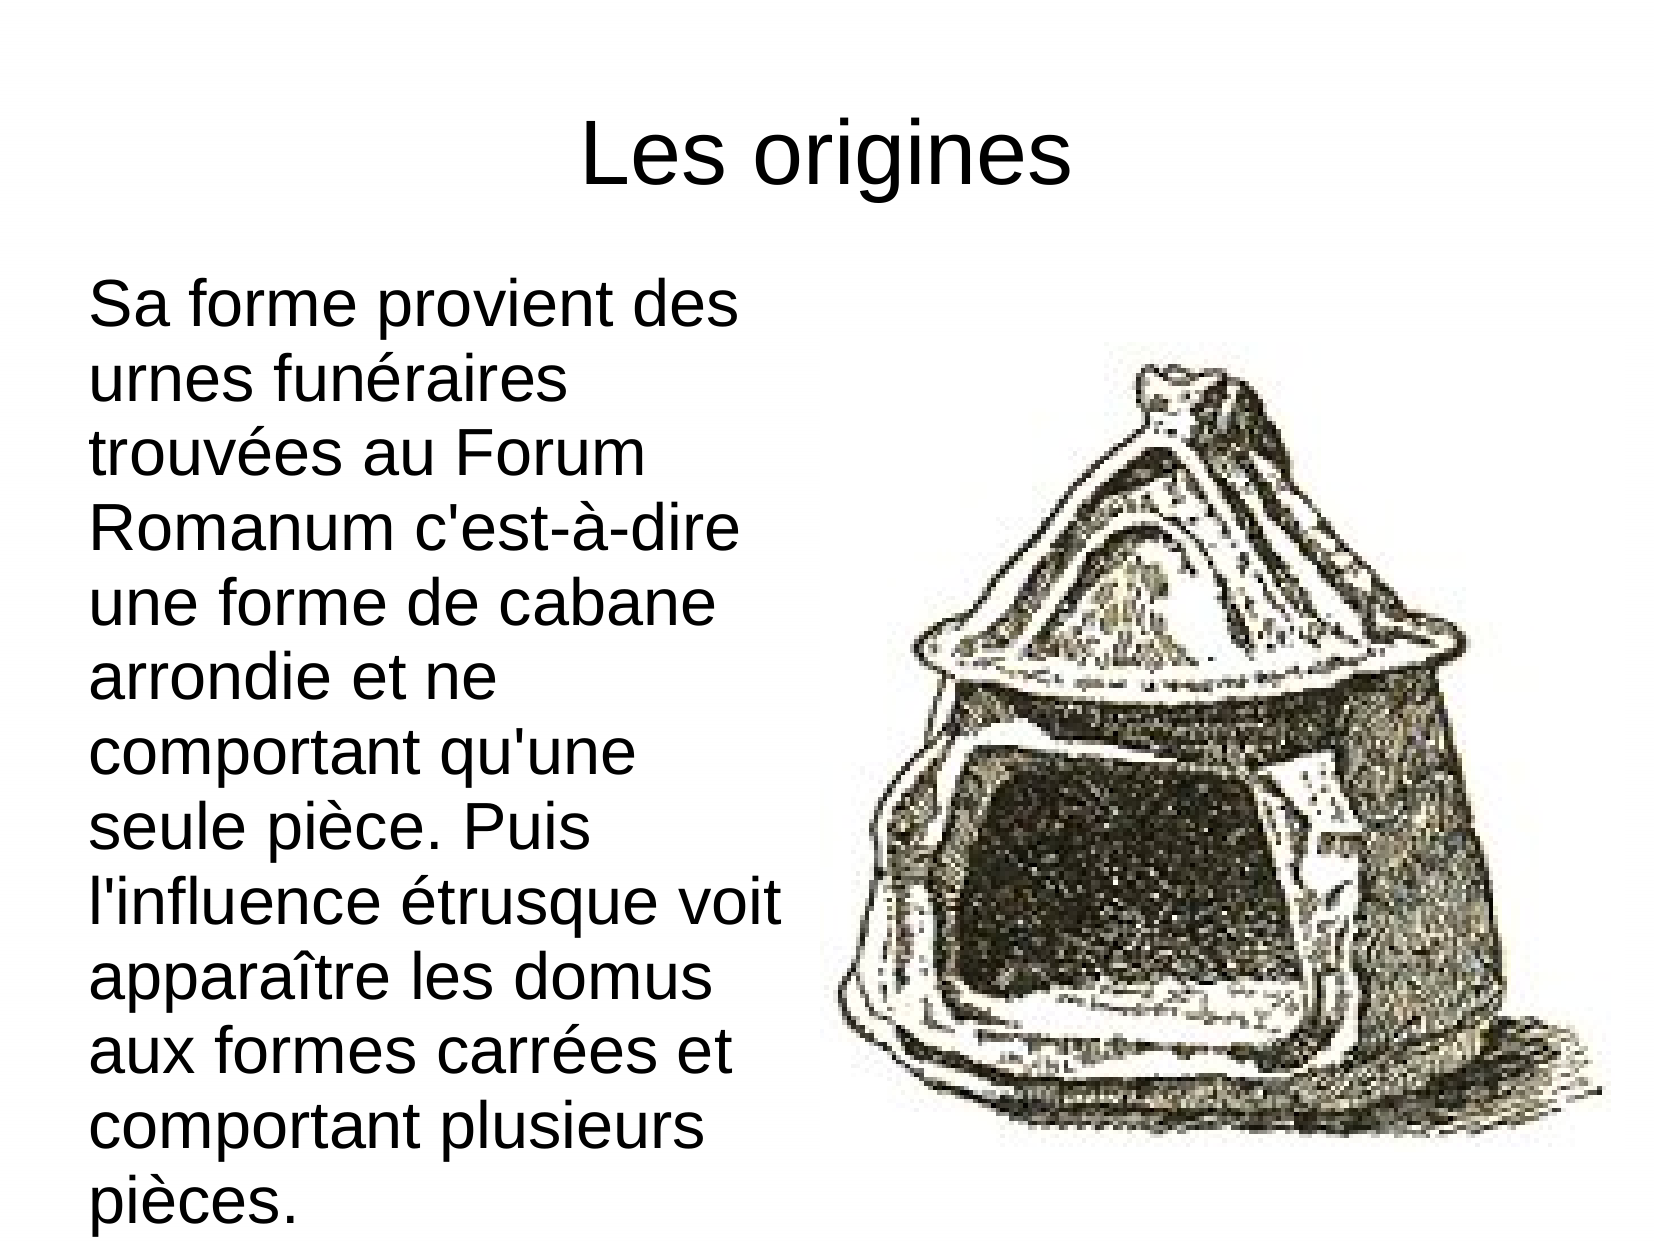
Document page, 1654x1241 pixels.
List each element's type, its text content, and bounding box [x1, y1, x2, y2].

list Sa forme provient des urnes funéraires trouvées au Forum Romanum c'est-à-dire une forme de cabane arrondie et ne comportant qu'une seule pièce. Puis l'influence étrusque voit apparaître les domus aux formes carrées et comportant plusieurs pièces. [88, 265, 815, 1238]
title Les origines [82, 49, 1571, 257]
picture [0, 0, 1654, 1241]
